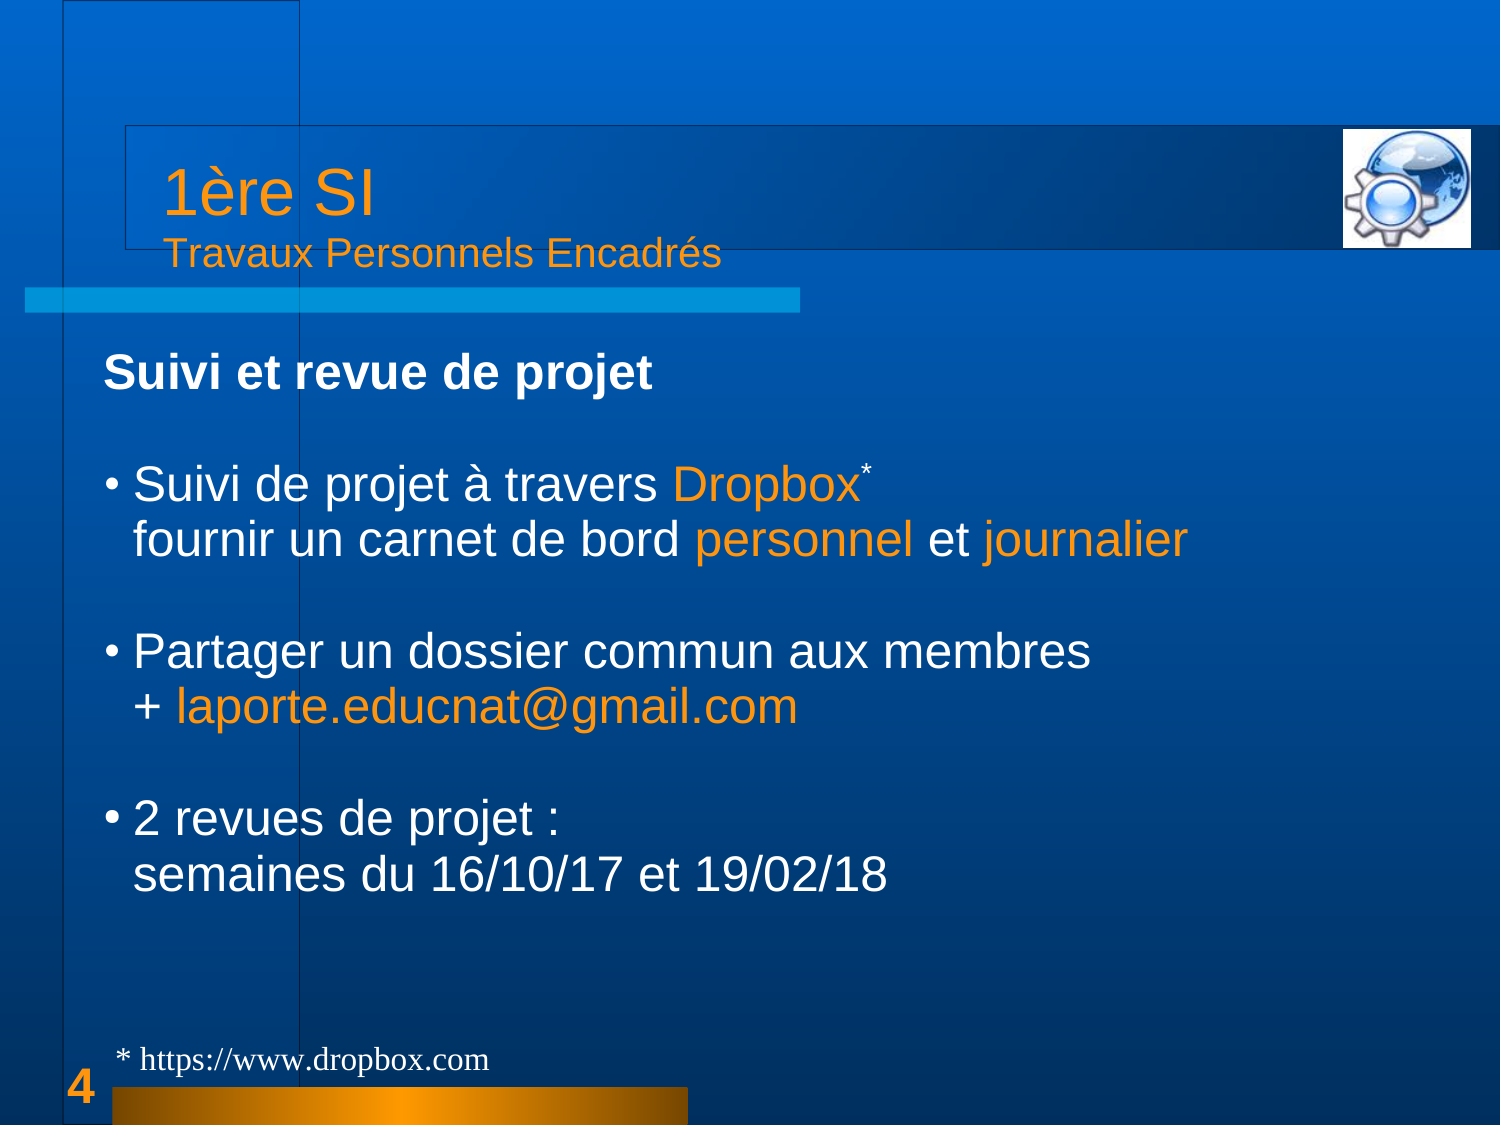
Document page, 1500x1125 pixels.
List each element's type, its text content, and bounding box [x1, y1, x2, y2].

text_box Suivi et revue de projet Suivi de projet à travers Dropbox* fournir un carnet de bord personnel et journalier Partager un dossier commun aux membres + laporte.educnat@gmail.com 2 revues de projet : semaines du 16/10/17 et 19/02/18 [88, 336, 1418, 914]
picture [1343, 129, 1471, 248]
text_box * https://www.dropbox.com [100, 1033, 1400, 1087]
